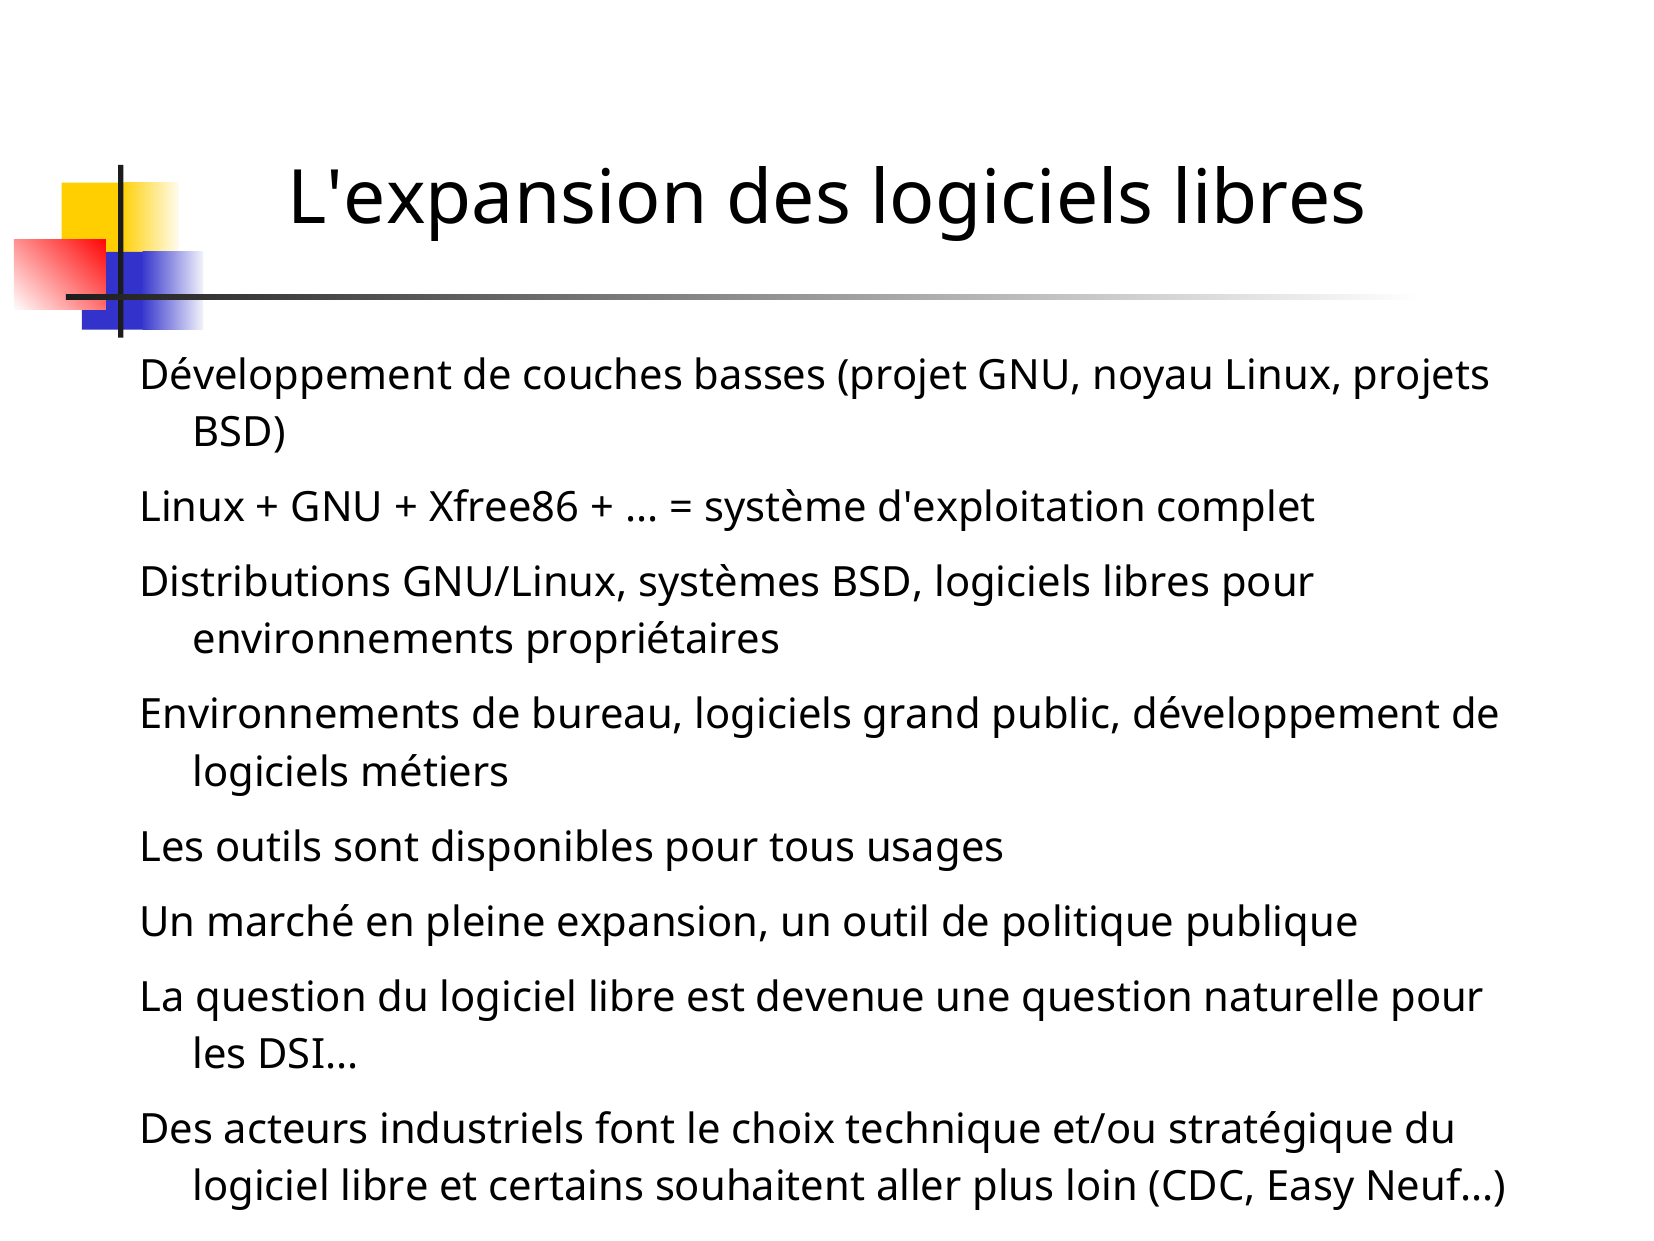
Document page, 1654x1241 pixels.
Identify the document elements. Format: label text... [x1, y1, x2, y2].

title L'expansion des logiciels libres [121, 83, 1534, 307]
list Développement de couches basses (projet GNU, noyau Linux, projets BSD) Linux + GNU + Xfree86 + ... = système d'exploitation complet Distributions GNU/Linux, systèmes BSD, logiciels libres pour environnements propriétaires Environnements de bureau, logiciels grand public, développement de logiciels métiers Les outils sont disponibles pour tous usages Un marché en pleine expansion, un outil de politique publique La question du logiciel libre est devenue une question naturelle pour les DSI... Des acteurs industriels font le choix technique et/ou stratégique du logiciel libre et certains souhaitent aller plus loin (CDC, Easy Neuf...) [121, 344, 1534, 1183]
